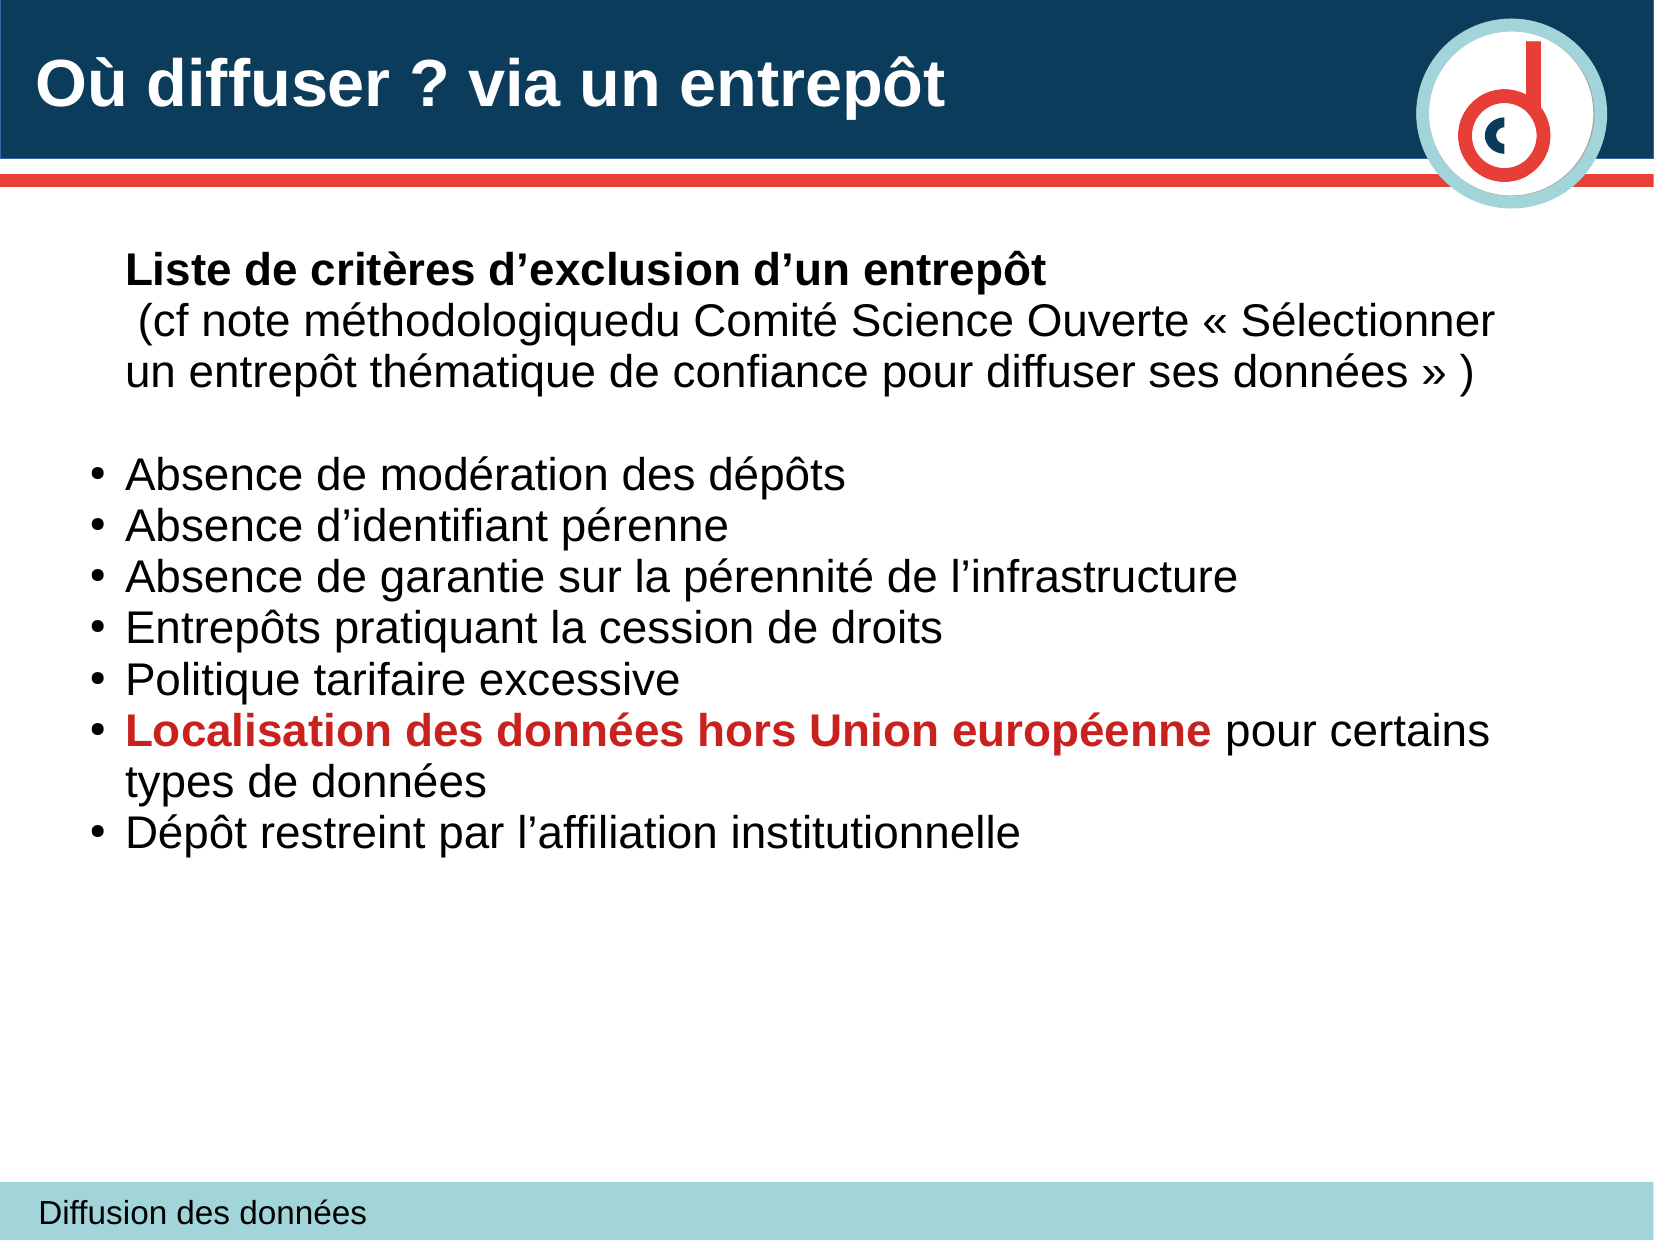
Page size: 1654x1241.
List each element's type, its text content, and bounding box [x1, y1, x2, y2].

text_box Liste de critères d’exclusion d’un entrepôt (cf note méthodologiquedu Comité Science Ouverte « Sélectionner un entrepôt thématique de confiance pour diffuser ses données » ) Absence de modération des dépôts Absence d’identifiant pérenne Absence de garantie sur la pérennité de l’infrastructure Entrepôts pratiquant la cession de droits Politique tarifaire excessive Localisation des données hors Union européenne pour certains types de données Dépôt restreint par l’affiliation institutionnelle [74, 236, 1565, 1093]
title Où diffuser ? via un entrepôt [35, 11, 1430, 159]
text_box Diffusion des données [23, 1187, 621, 1241]
